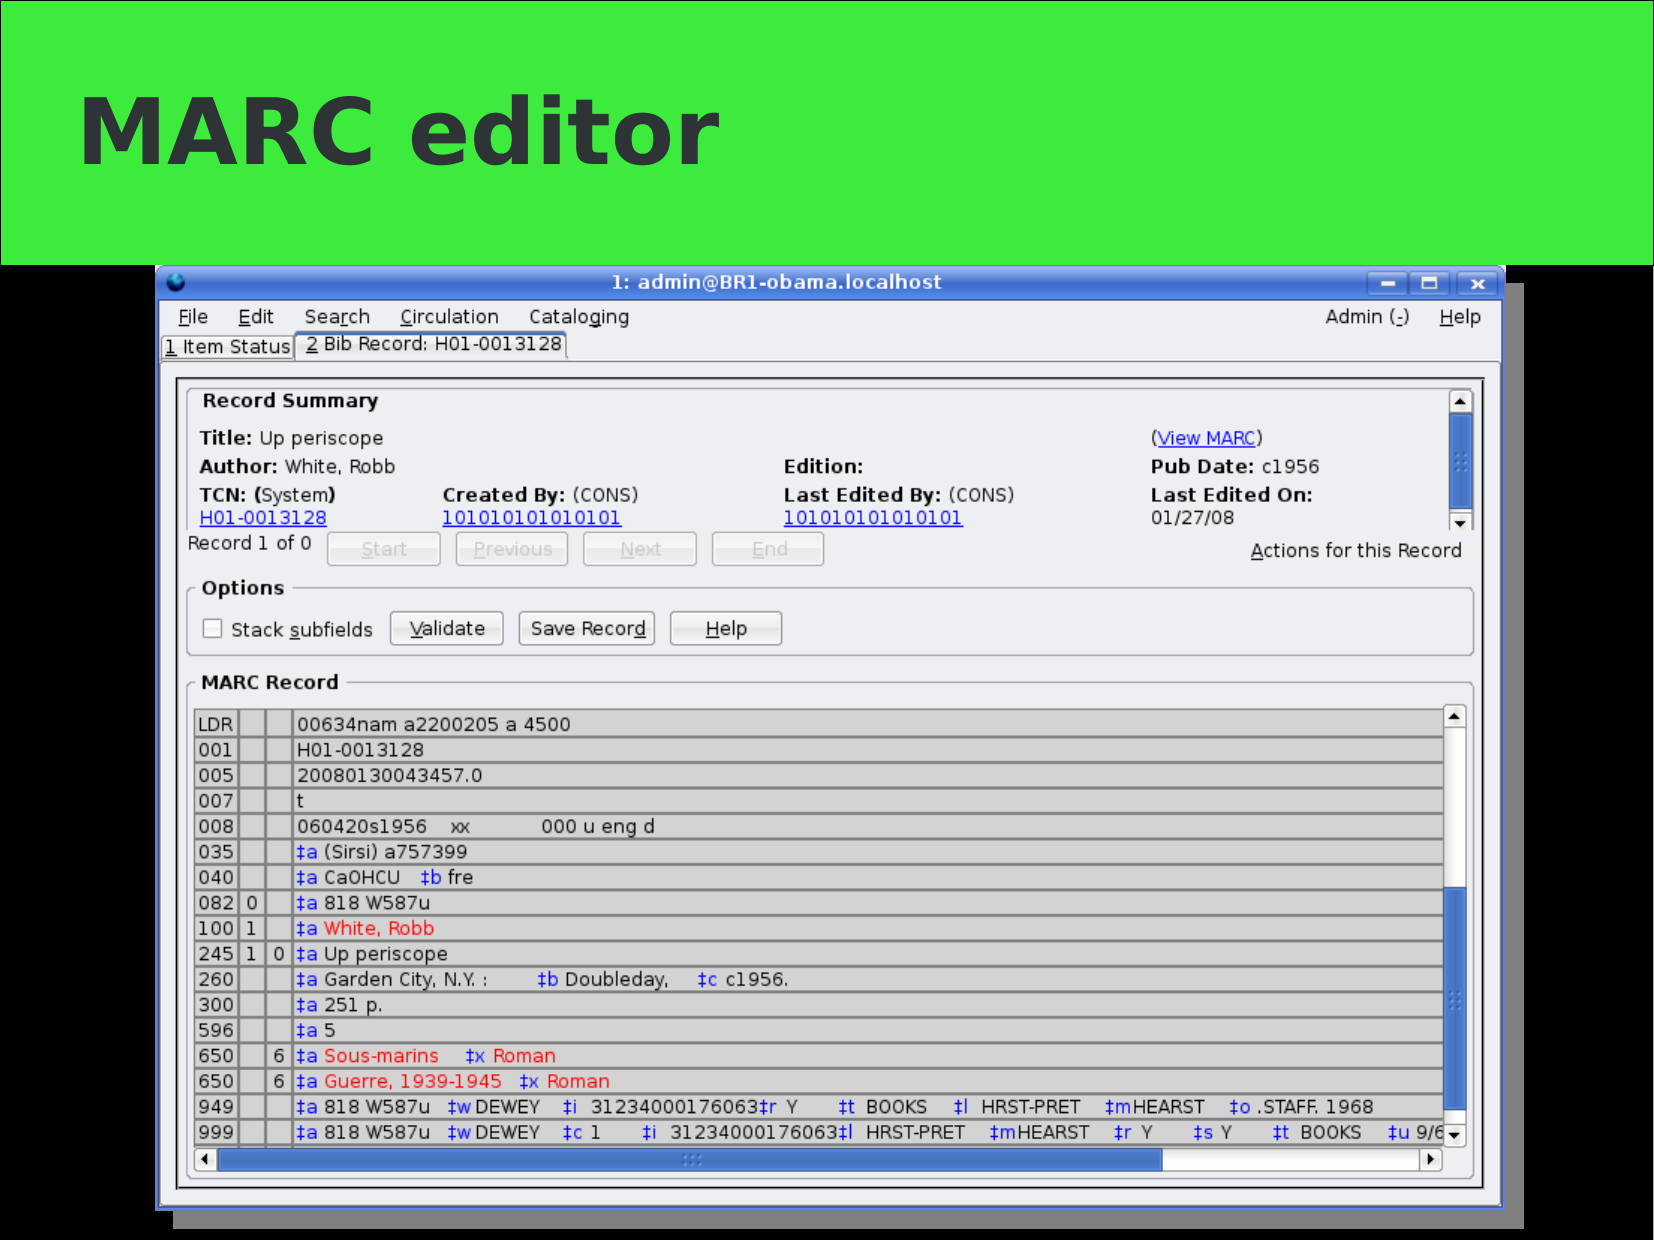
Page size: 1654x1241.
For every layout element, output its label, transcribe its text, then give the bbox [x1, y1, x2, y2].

picture [155, 265, 1506, 1211]
title MARC editor [76, 29, 1565, 237]
